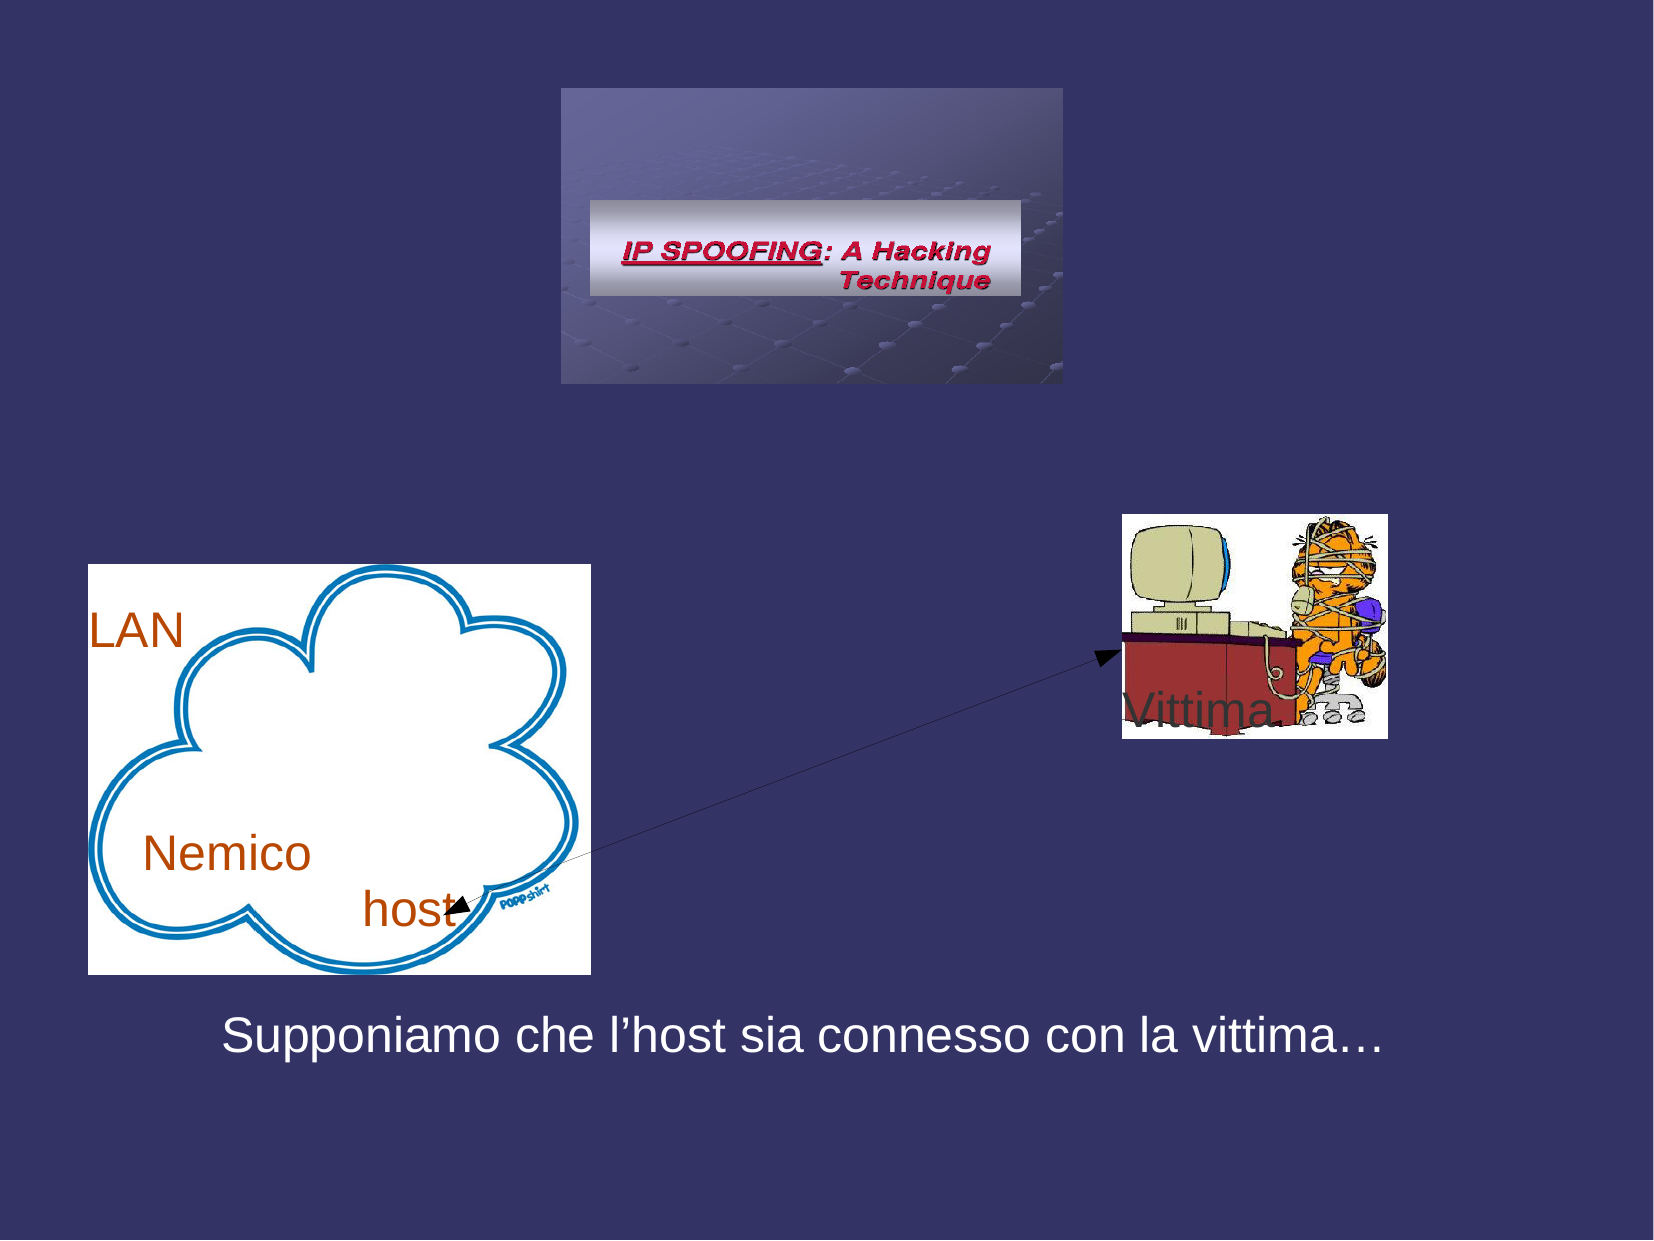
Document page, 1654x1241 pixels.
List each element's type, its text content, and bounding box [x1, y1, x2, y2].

text_box Supponiamo che l’host sia connesso con la vittima… [221, 1007, 1388, 1063]
picture [1122, 514, 1388, 739]
picture [561, 88, 1063, 384]
picture [88, 564, 591, 975]
